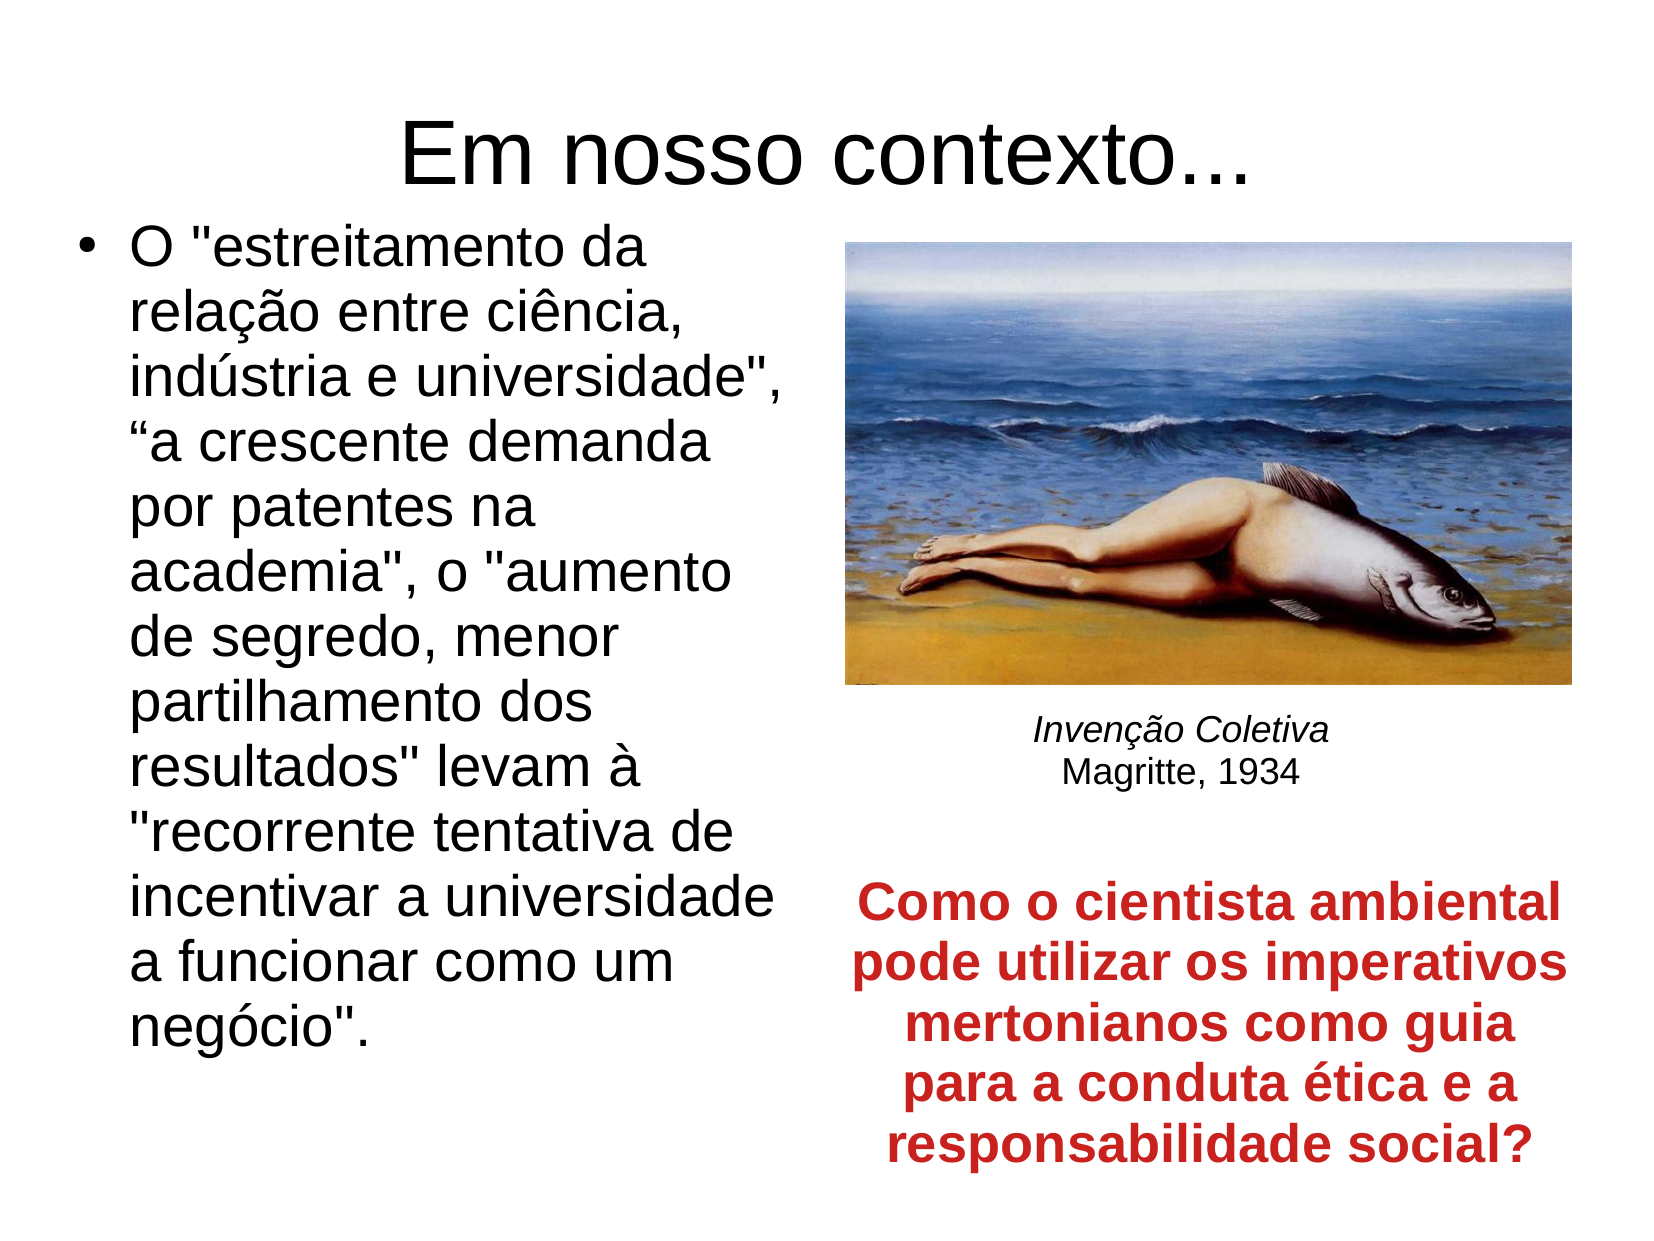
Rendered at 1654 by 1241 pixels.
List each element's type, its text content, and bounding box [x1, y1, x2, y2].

text_box Invenção Coletiva Magritte, 1934 [974, 729, 1388, 772]
picture [845, 242, 1572, 685]
text_box Como o cientista ambiental pode utilizar os imperativos mertonianos como guia para a conduta ética e a responsabilidade social? [826, 863, 1595, 1182]
list O "estreitamento da relação entre ciência, indústria e universidade", “a crescente demanda por patentes na academia", o "aumento de segredo, menor partilhamento dos resultados" levam à "recorrente tentativa de incentivar a universidade a funcionar como um negócio". [59, 213, 786, 1059]
title Em nosso contexto... [82, 49, 1571, 257]
